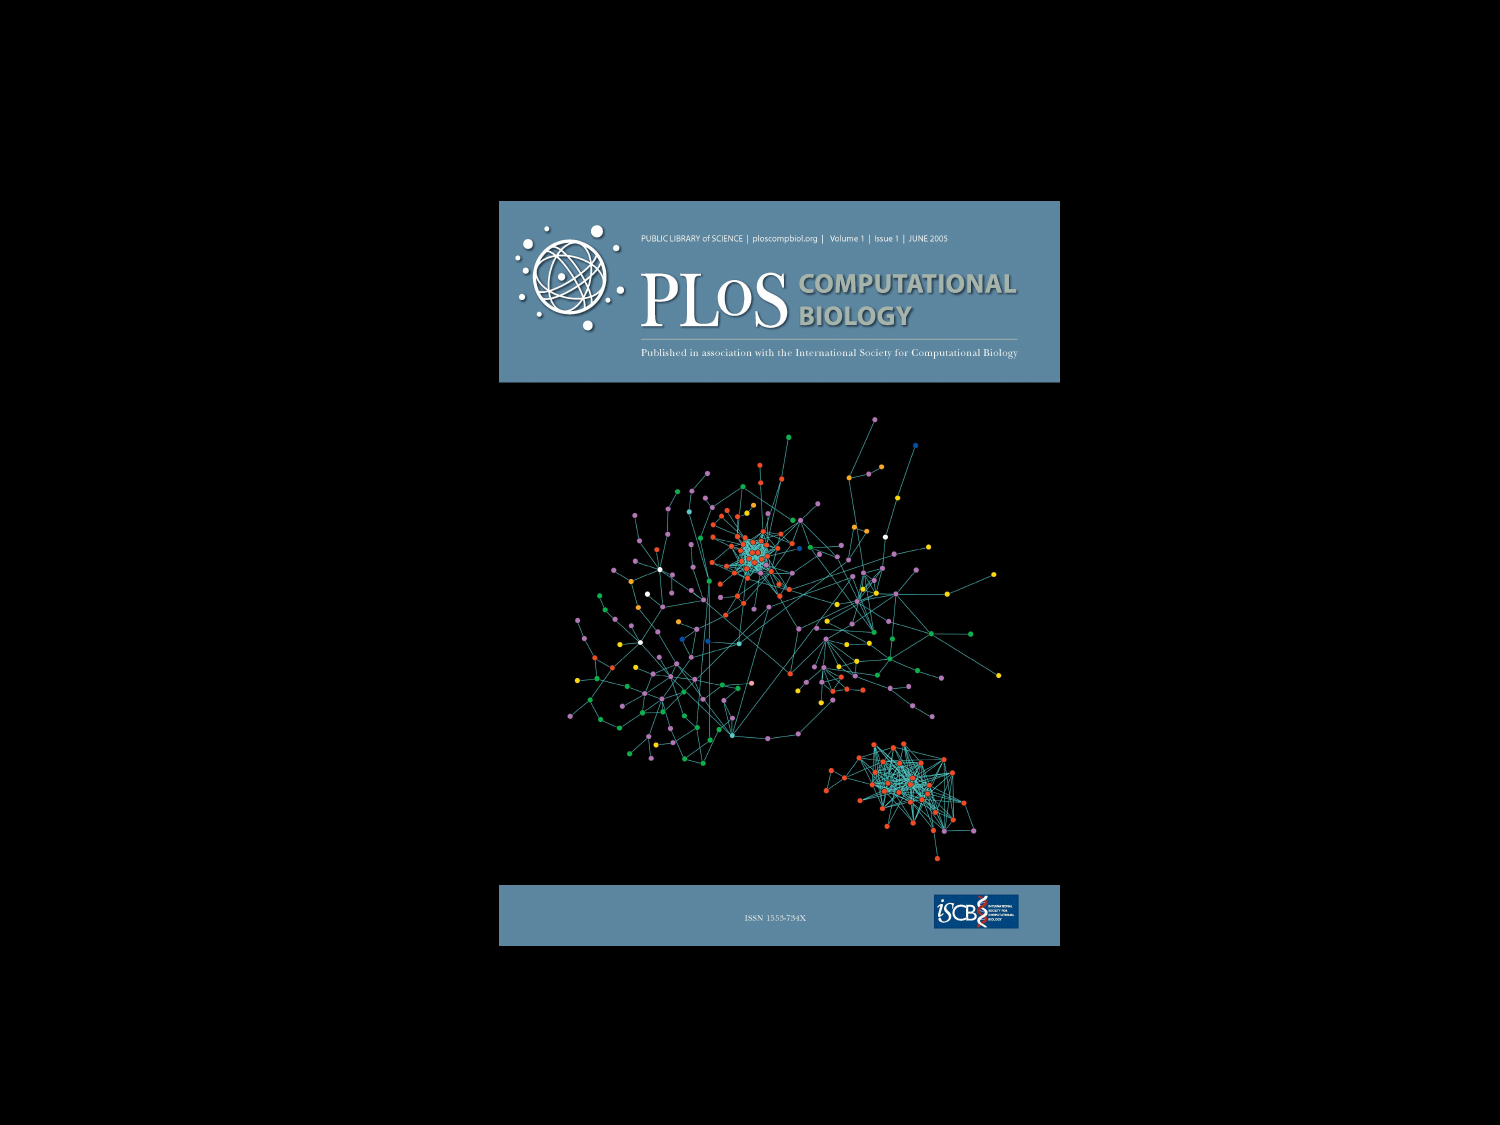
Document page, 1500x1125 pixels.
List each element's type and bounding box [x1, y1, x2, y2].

picture [499, 201, 1060, 946]
